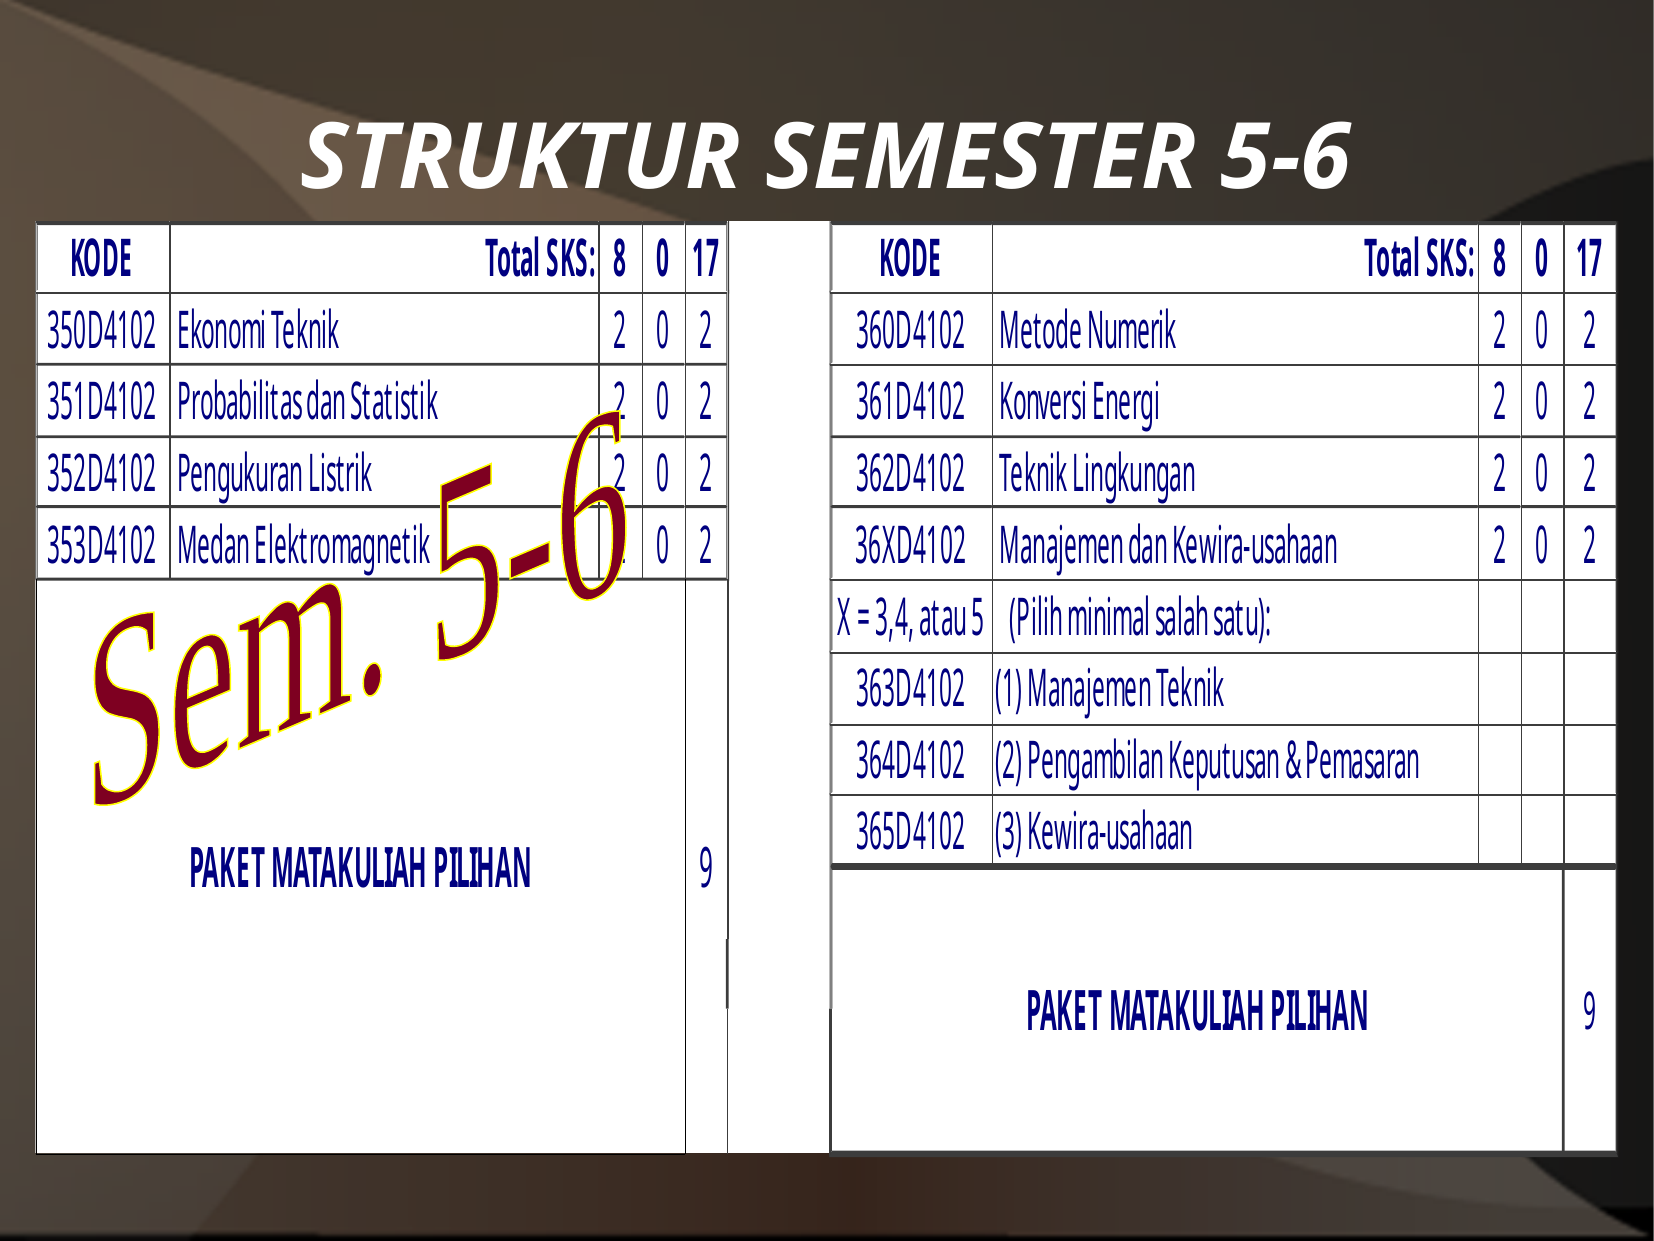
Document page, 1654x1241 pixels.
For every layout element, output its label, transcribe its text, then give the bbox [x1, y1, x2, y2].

text_box Sem. 5-6 [238, 583, 351, 750]
text_box Sem. 5-6 [510, 541, 550, 579]
text_box Sem. 5-6 [94, 612, 160, 806]
text_box Sem. 5-6 [561, 410, 626, 601]
title STRUKTUR SEMESTER 5-6 [82, 49, 1571, 221]
text_box Sem. 5-6 [174, 634, 231, 769]
text_box Sem. 5-6 [437, 463, 499, 661]
text_box Sem. 5-6 [363, 663, 382, 696]
picture [0, 0, 1654, 1241]
